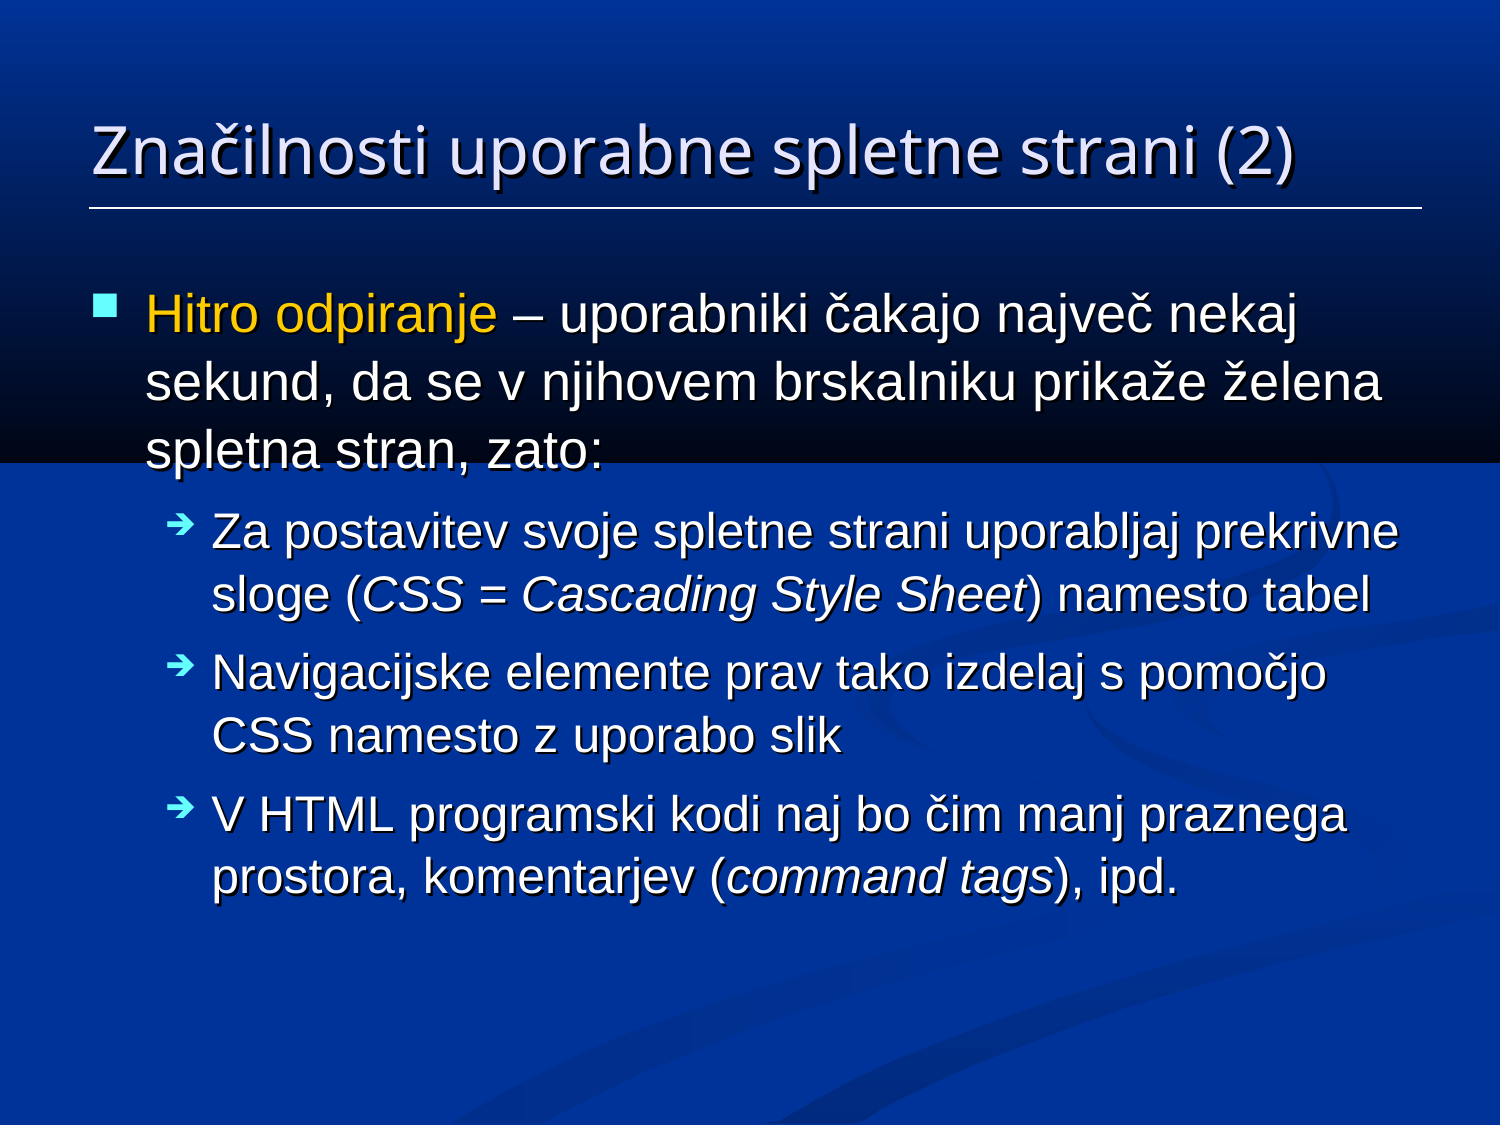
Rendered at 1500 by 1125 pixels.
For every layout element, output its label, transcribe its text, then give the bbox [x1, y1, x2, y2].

text_box Značilnosti uporabne spletne strani (2) [76, 54, 1352, 243]
text_box Hitro odpiranje – uporabniki čakajo največ nekaj sekund, da se v njihovem brskalniku prikaže želena spletna stran, zato: Za postavitev svoje spletne strani uporabljaj prekrivne sloge (CSS = Cascading Style Sheet) namesto tabel Navigacijske elemente prav tako izdelaj s pomočjo CSS namesto z uporabo slik V HTML programski kodi naj bo čim manj praznega prostora, komentarjev (command tags), ipd. [74, 267, 1459, 1056]
